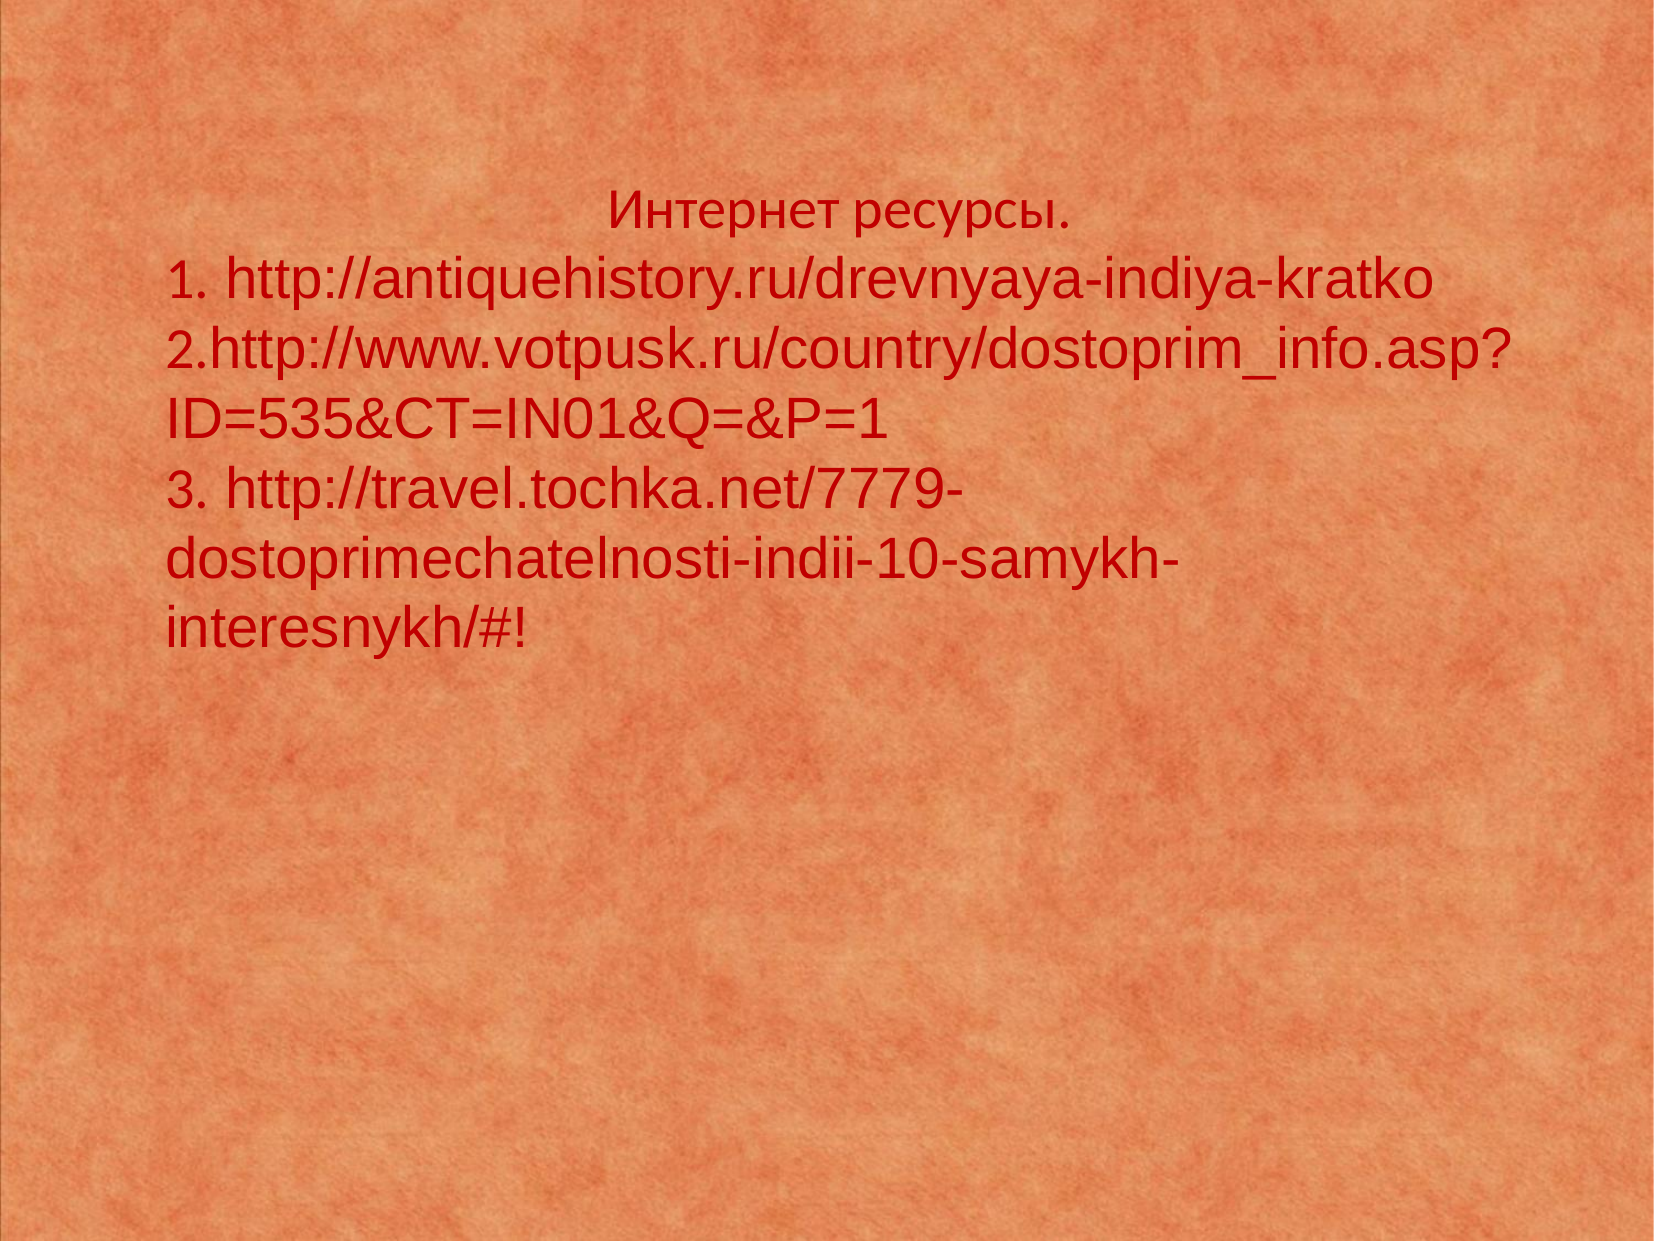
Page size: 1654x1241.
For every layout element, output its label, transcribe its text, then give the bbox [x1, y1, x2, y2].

text_box Интернет ресурсы. 1. http://antiquehistory.ru/drevnyaya-indiya-kratko 2.http://www.votpusk.ru/country/dostoprim_info.asp?ID=535&CT=IN01&Q=&P=1 3. http://travel.tochka.net/7779-dostoprimechatelnosti-indii-10-samykh-interesnykh/#! [150, 162, 1537, 814]
